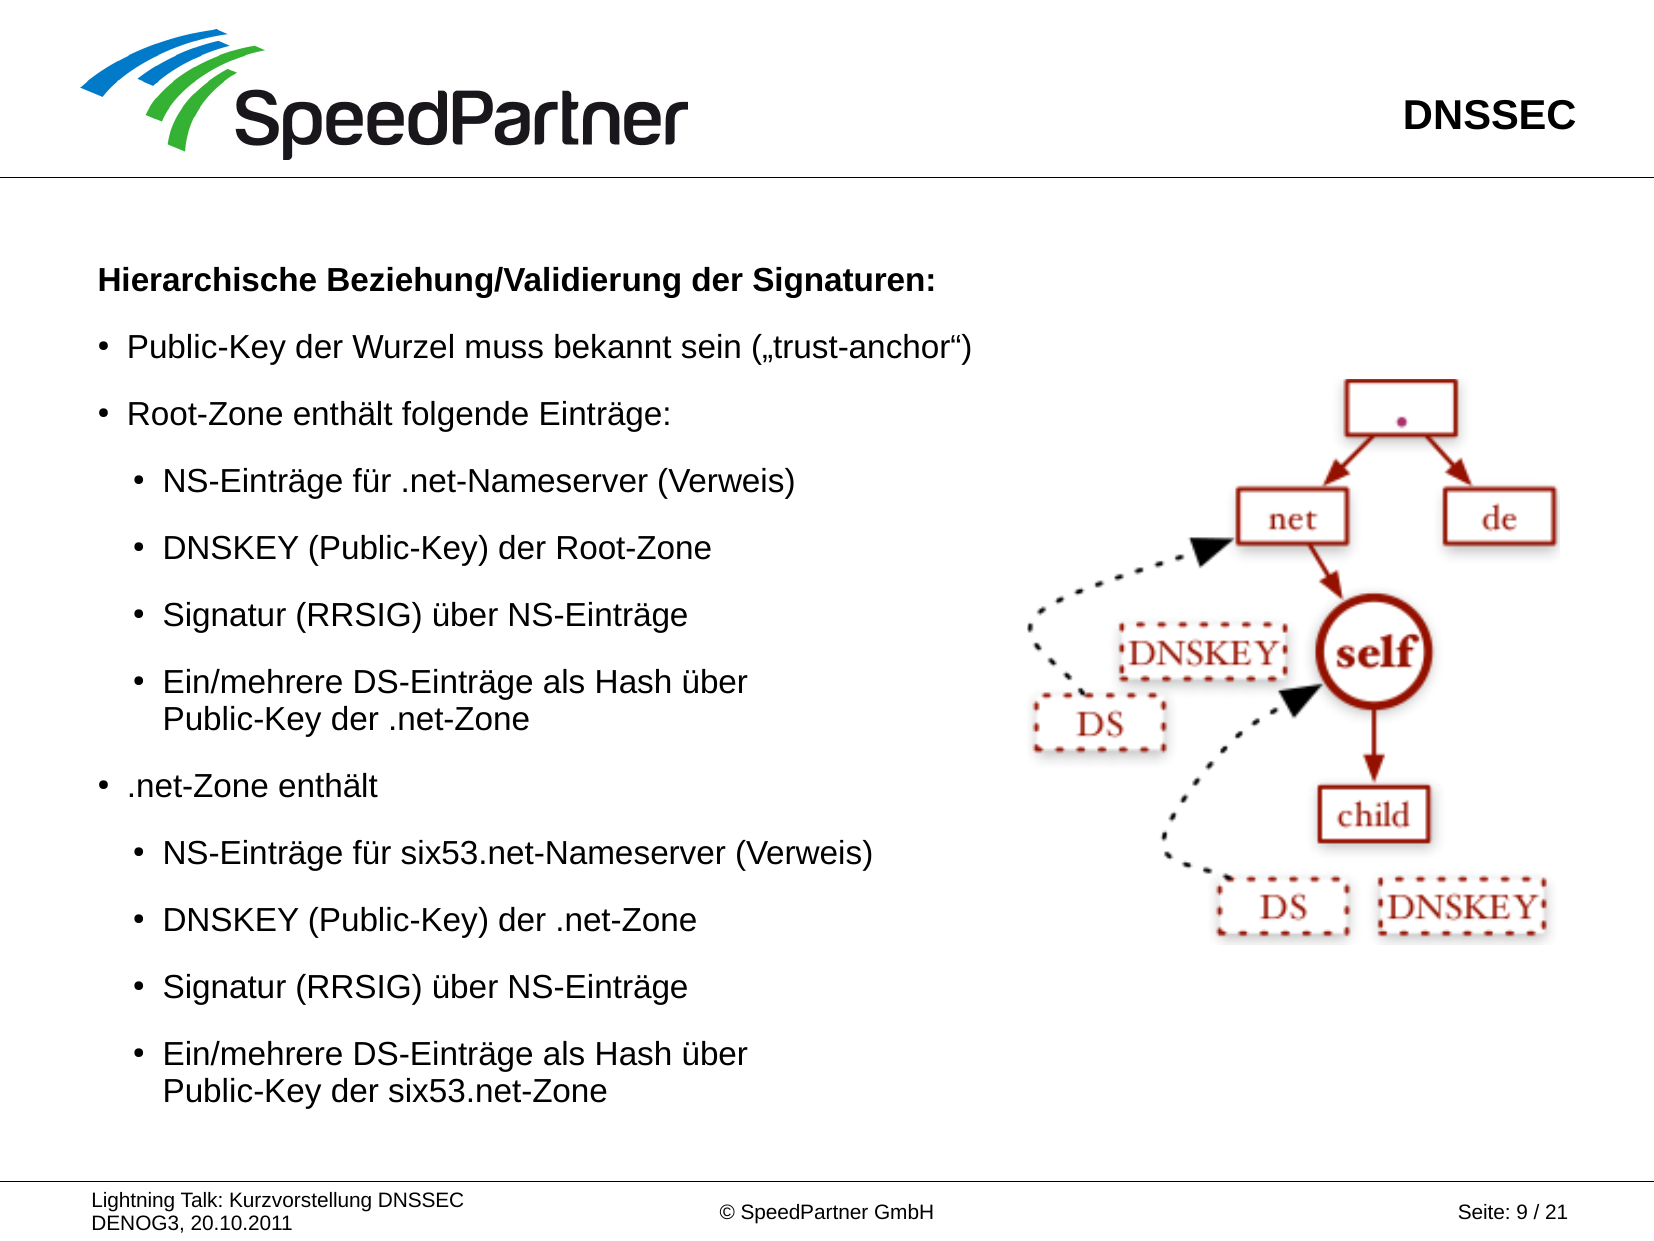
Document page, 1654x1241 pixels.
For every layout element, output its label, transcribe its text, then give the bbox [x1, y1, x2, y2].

picture [80, 29, 688, 160]
text_box Hierarchische Beziehung/Validierung der Signaturen: Public-Key der Wurzel muss bekannt sein („trust-anchor“) Root-Zone enthält folgende Einträge: NS-Einträge für .net-Nameserver (Verweis) DNSKEY (Public-Key) der Root-Zone Signatur (RRSIG) über NS-Einträge Ein/mehrere DS-Einträge als Hash über Public-Key der .net-Zone .net-Zone enthält NS-Einträge für six53.net-Nameserver (Verweis) DNSKEY (Public-Key) der .net-Zone Signatur (RRSIG) über NS-Einträge Ein/mehrere DS-Einträge als Hash über Public-Key der six53.net-Zone [82, 253, 1565, 1151]
picture [1027, 379, 1560, 945]
title DNSSEC [590, 70, 1577, 160]
